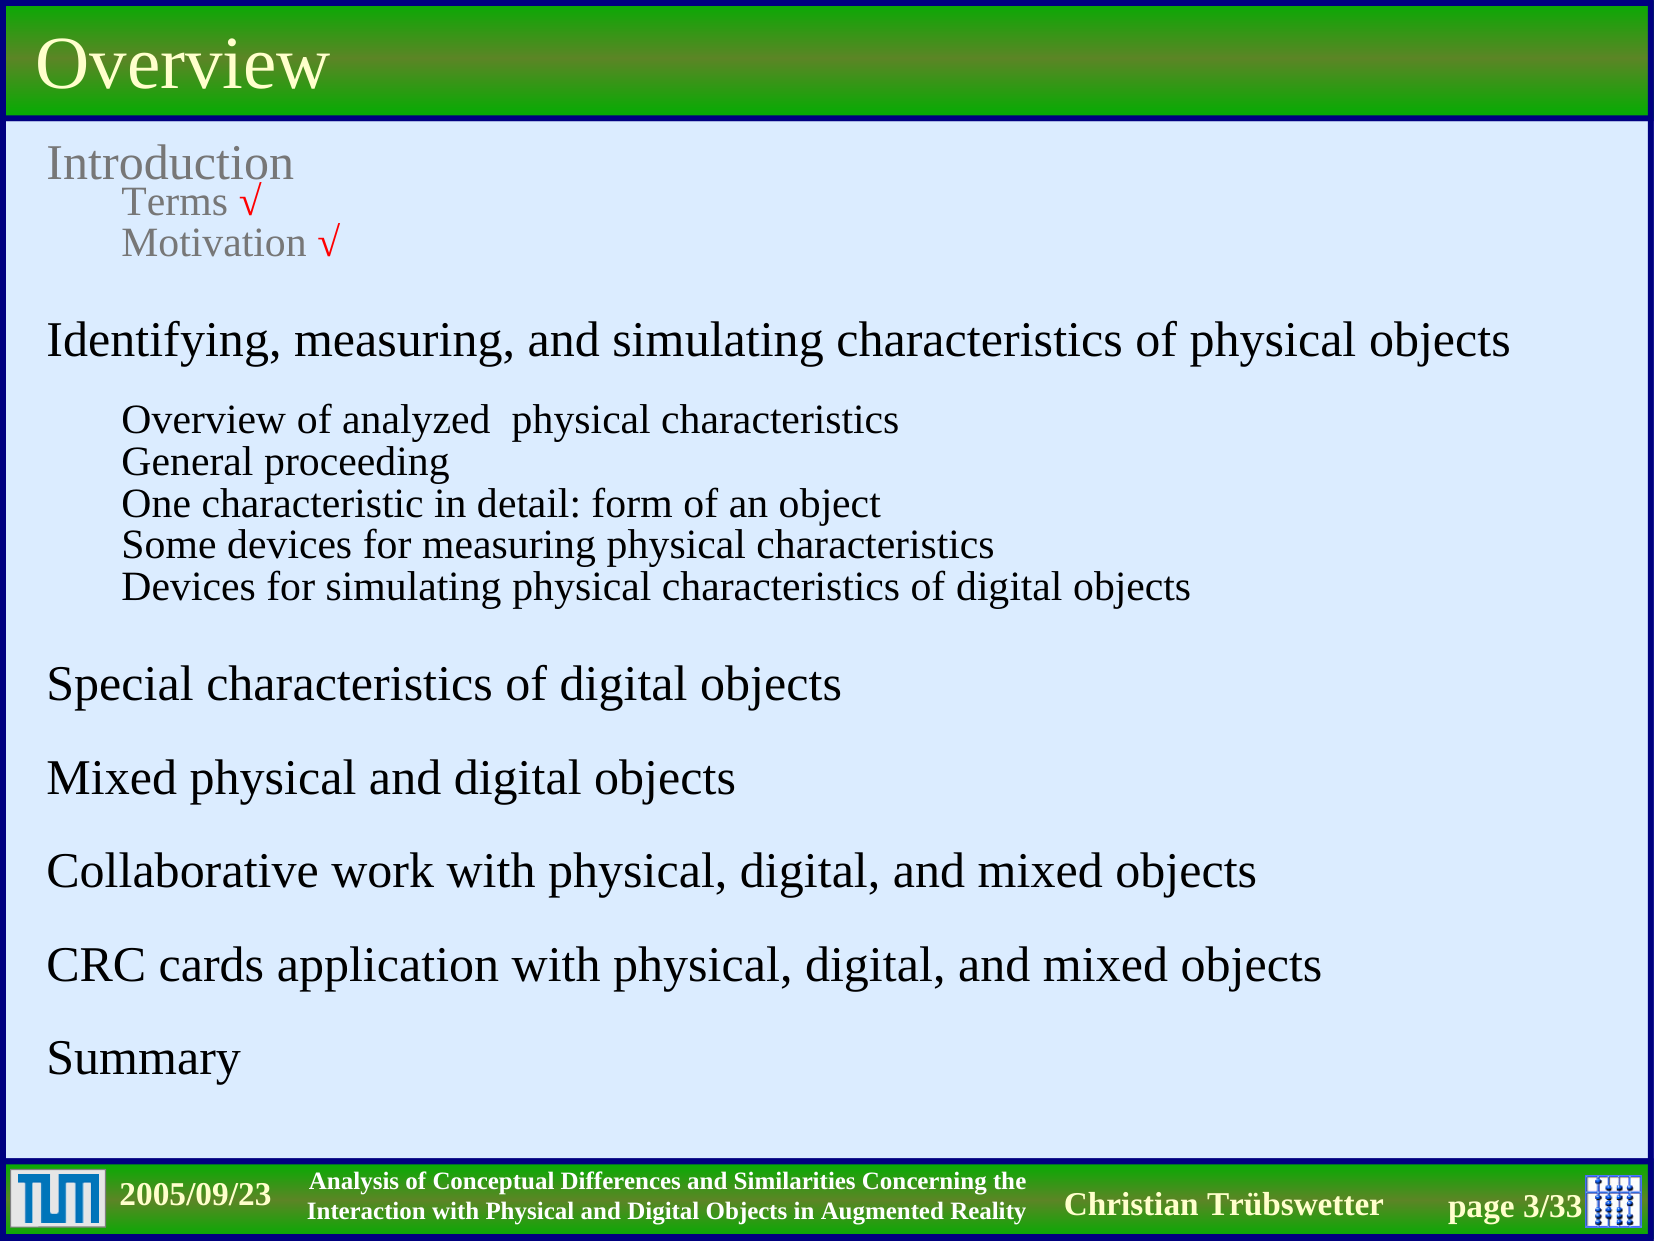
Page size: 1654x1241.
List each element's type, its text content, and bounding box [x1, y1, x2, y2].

picture [18, 1174, 99, 1223]
title Overview [35, 0, 1628, 176]
picture [1585, 1175, 1642, 1228]
list Introduction Terms √ Motivation √ Identifying, measuring, and simulating characteristics of physical objects Overview of analyzed physical characteristics General proceeding One characteristic in detail: form of an object Some devices for measuring physical characteristics Devices for simulating physical characteristics of digital objects Special characteristics of digital objects Mixed physical and digital objects Collaborative work with physical, digital, and mixed objects CRC cards application with physical, digital, and mixed objects Summary [29, 147, 1622, 1152]
